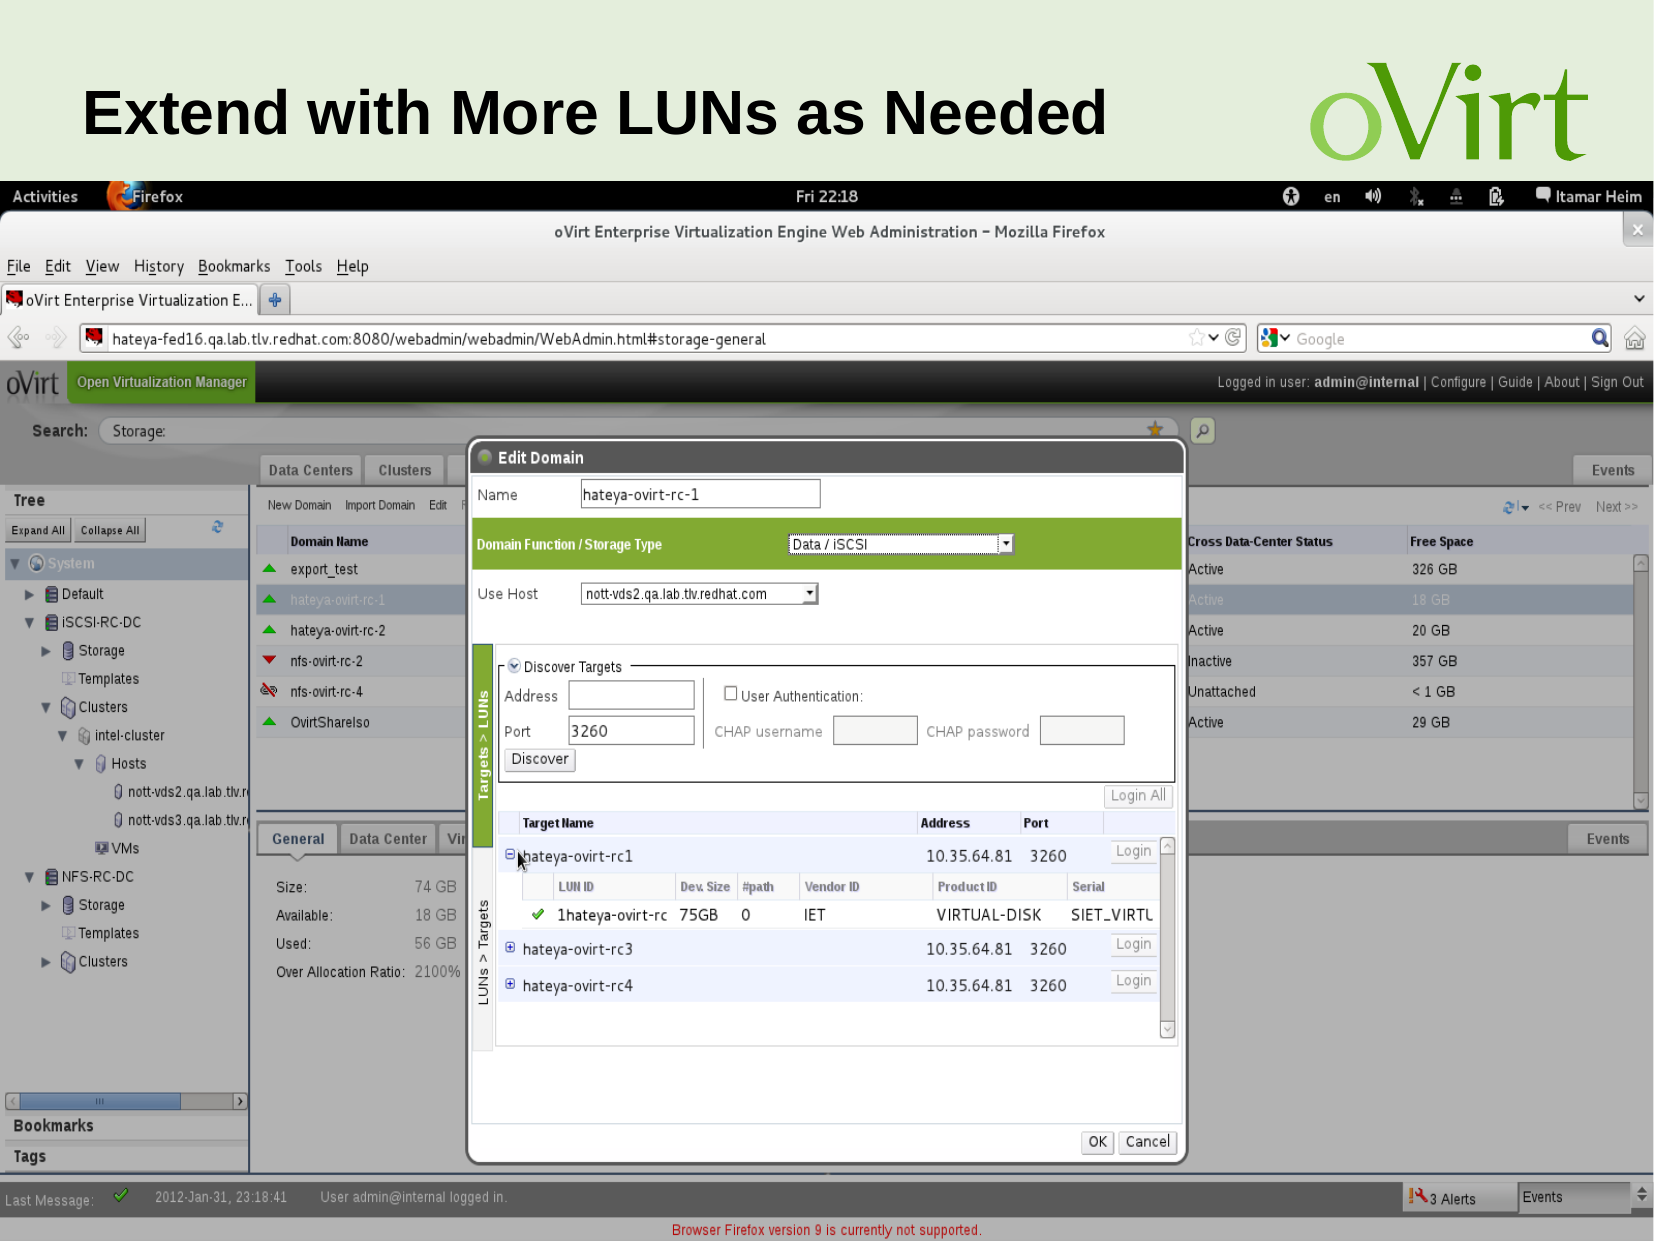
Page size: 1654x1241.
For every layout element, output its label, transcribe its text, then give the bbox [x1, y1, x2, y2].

picture [0, 181, 1654, 1241]
title Extend with More LUNs as Needed [82, 37, 1571, 181]
